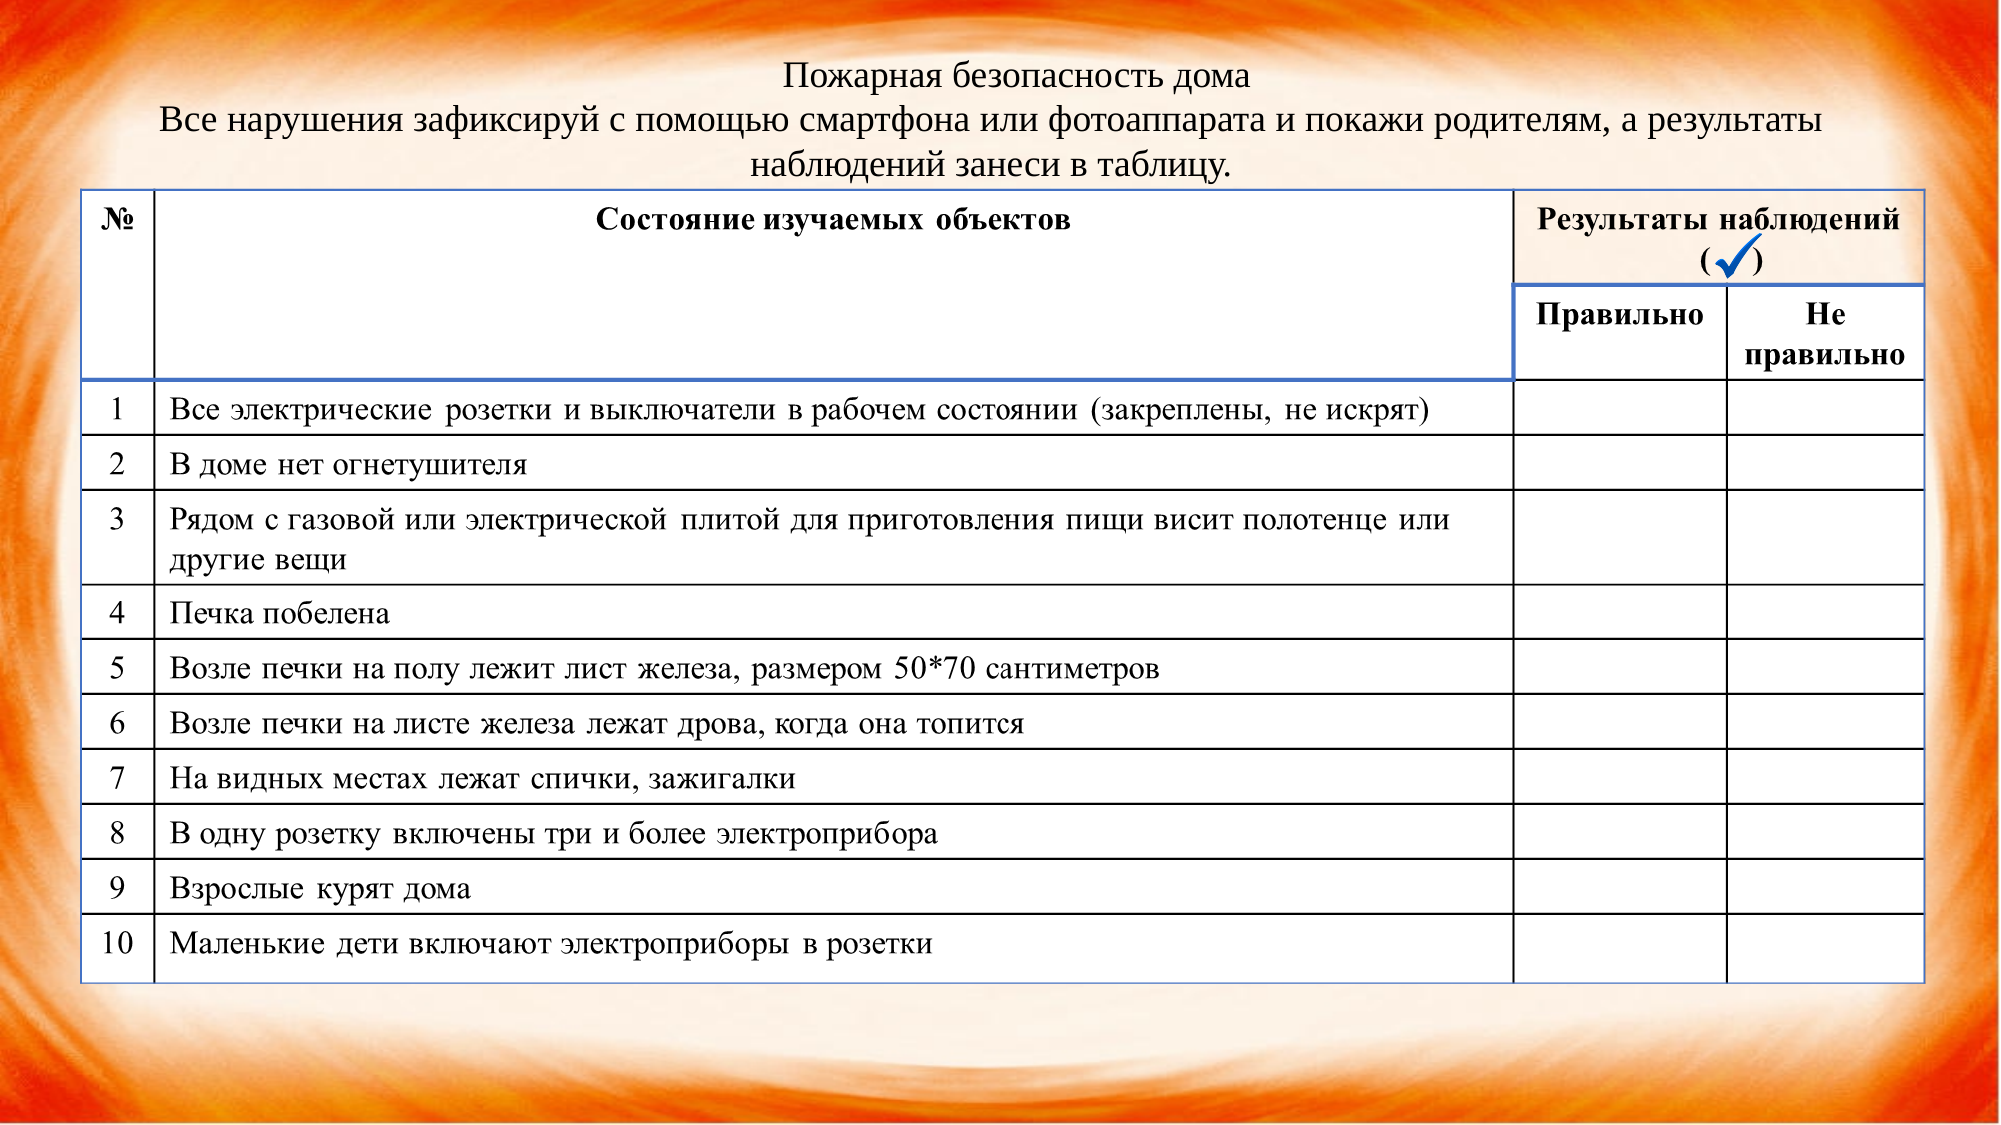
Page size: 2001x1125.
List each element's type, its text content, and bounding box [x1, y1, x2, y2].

text_box Пожарная безопасность дома [108, 42, 1926, 86]
picture [0, 0, 2000, 1125]
text_box Все нарушения зафиксируй с помощью смартфона или фотоаппарата и покажи родителям, а результаты наблюдений занеси в таблицу. [57, 86, 1926, 193]
